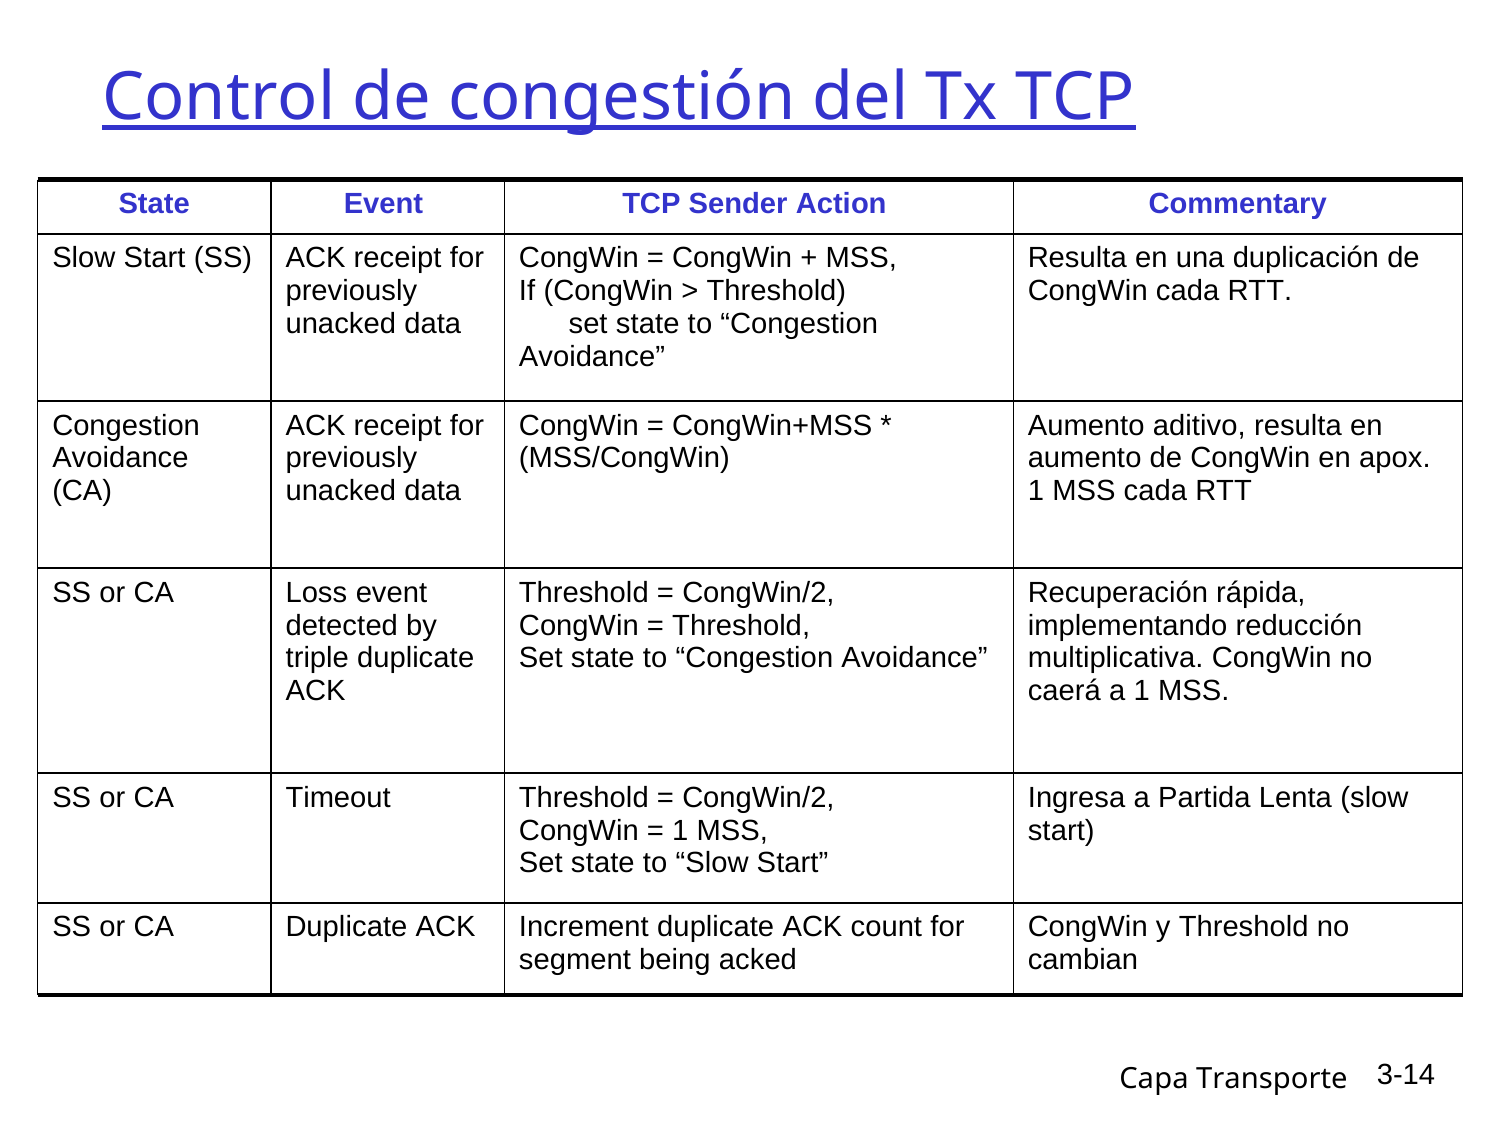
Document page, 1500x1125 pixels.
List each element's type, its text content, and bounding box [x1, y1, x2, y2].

text_box Threshold = CongWin/2, CongWin = Threshold, Set state to “Congestion Avoidance” [505, 569, 1013, 772]
text_box CongWin y Threshold no cambian [1014, 904, 1462, 993]
text_box Resulta en una duplicación de CongWin cada RTT. [1014, 235, 1462, 400]
text_box SS or CA [38, 774, 270, 902]
text_box Recuperación rápida, implementando reducción multiplicativa. CongWin no caerá a 1 MSS. [1014, 569, 1462, 772]
text_box Loss event detected by triple duplicate ACK [272, 569, 504, 772]
text_box CongWin = CongWin + MSS, If (CongWin > Threshold) set state to “Congestion Avoidance” [505, 235, 1013, 400]
text_box Slow Start (SS) [38, 235, 270, 400]
text_box CongWin = CongWin+MSS * (MSS/CongWin) [505, 402, 1013, 567]
text_box State [38, 182, 270, 233]
text_box SS or CA [38, 569, 270, 772]
text_box Congestion Avoidance (CA) [38, 402, 270, 567]
title Control de congestión del Tx TCP [87, 0, 1363, 177]
text_box ACK receipt for previously unacked data [272, 402, 504, 567]
text_box Threshold = CongWin/2, CongWin = 1 MSS, Set state to “Slow Start” [505, 774, 1013, 902]
text_box Aumento aditivo, resulta en aumento de CongWin en apox. 1 MSS cada RTT [1014, 402, 1462, 567]
text_box Duplicate ACK [272, 904, 504, 993]
text_box SS or CA [38, 904, 270, 993]
text_box Event [272, 182, 504, 233]
text_box Ingresa a Partida Lenta (slow start) [1014, 774, 1462, 902]
text_box TCP Sender Action [505, 182, 1013, 233]
text_box Commentary [1014, 182, 1462, 233]
text_box Increment duplicate ACK count for segment being acked [505, 904, 1013, 993]
text_box ACK receipt for previously unacked data [272, 235, 504, 400]
text_box Timeout [272, 774, 504, 902]
